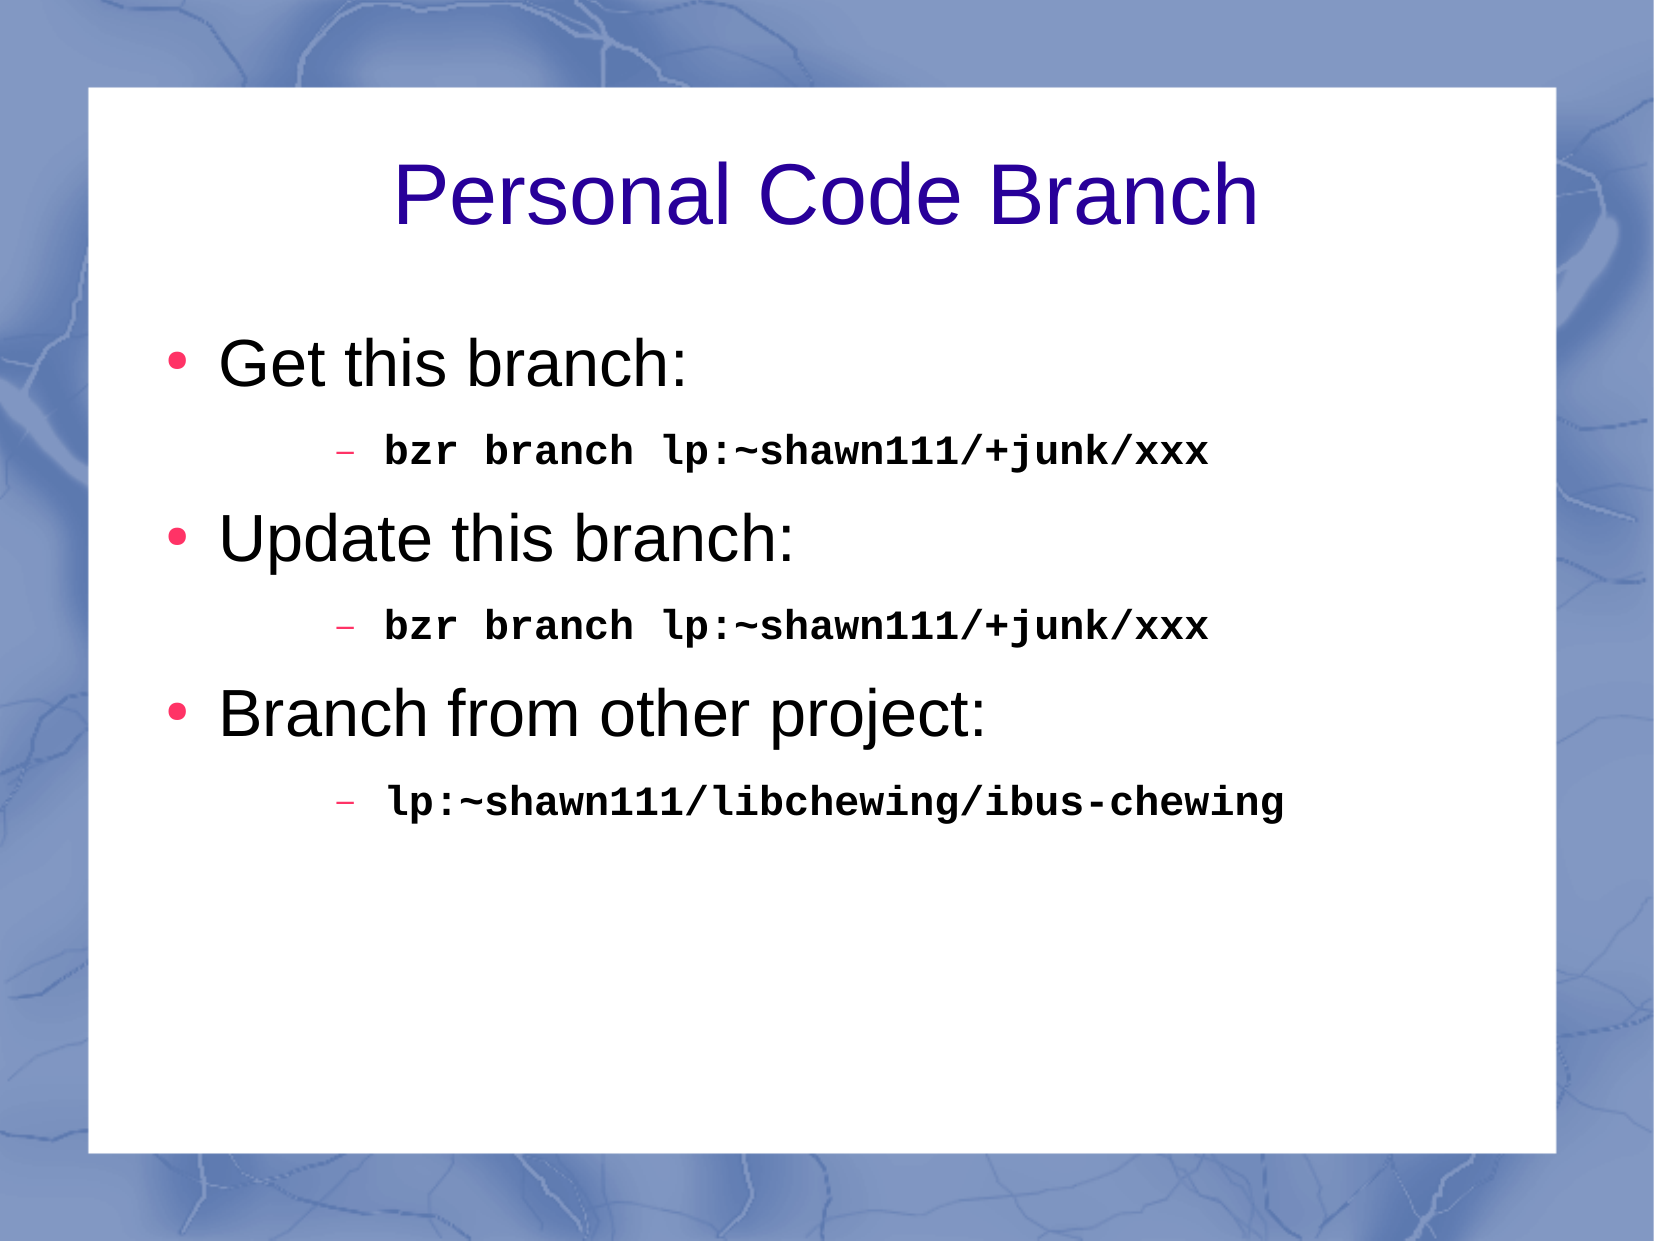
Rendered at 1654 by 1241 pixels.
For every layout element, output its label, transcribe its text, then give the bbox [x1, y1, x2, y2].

picture [0, 0, 1654, 1241]
list Get this branch: bzr branch lp:~shawn111/+junk/xxx Update this branch: bzr branch lp:~shawn111/+junk/xxx Branch from other project: lp:~shawn111/libchewing/ibus-chewing [147, 325, 1506, 1045]
title Personal Code Branch [118, 90, 1536, 298]
